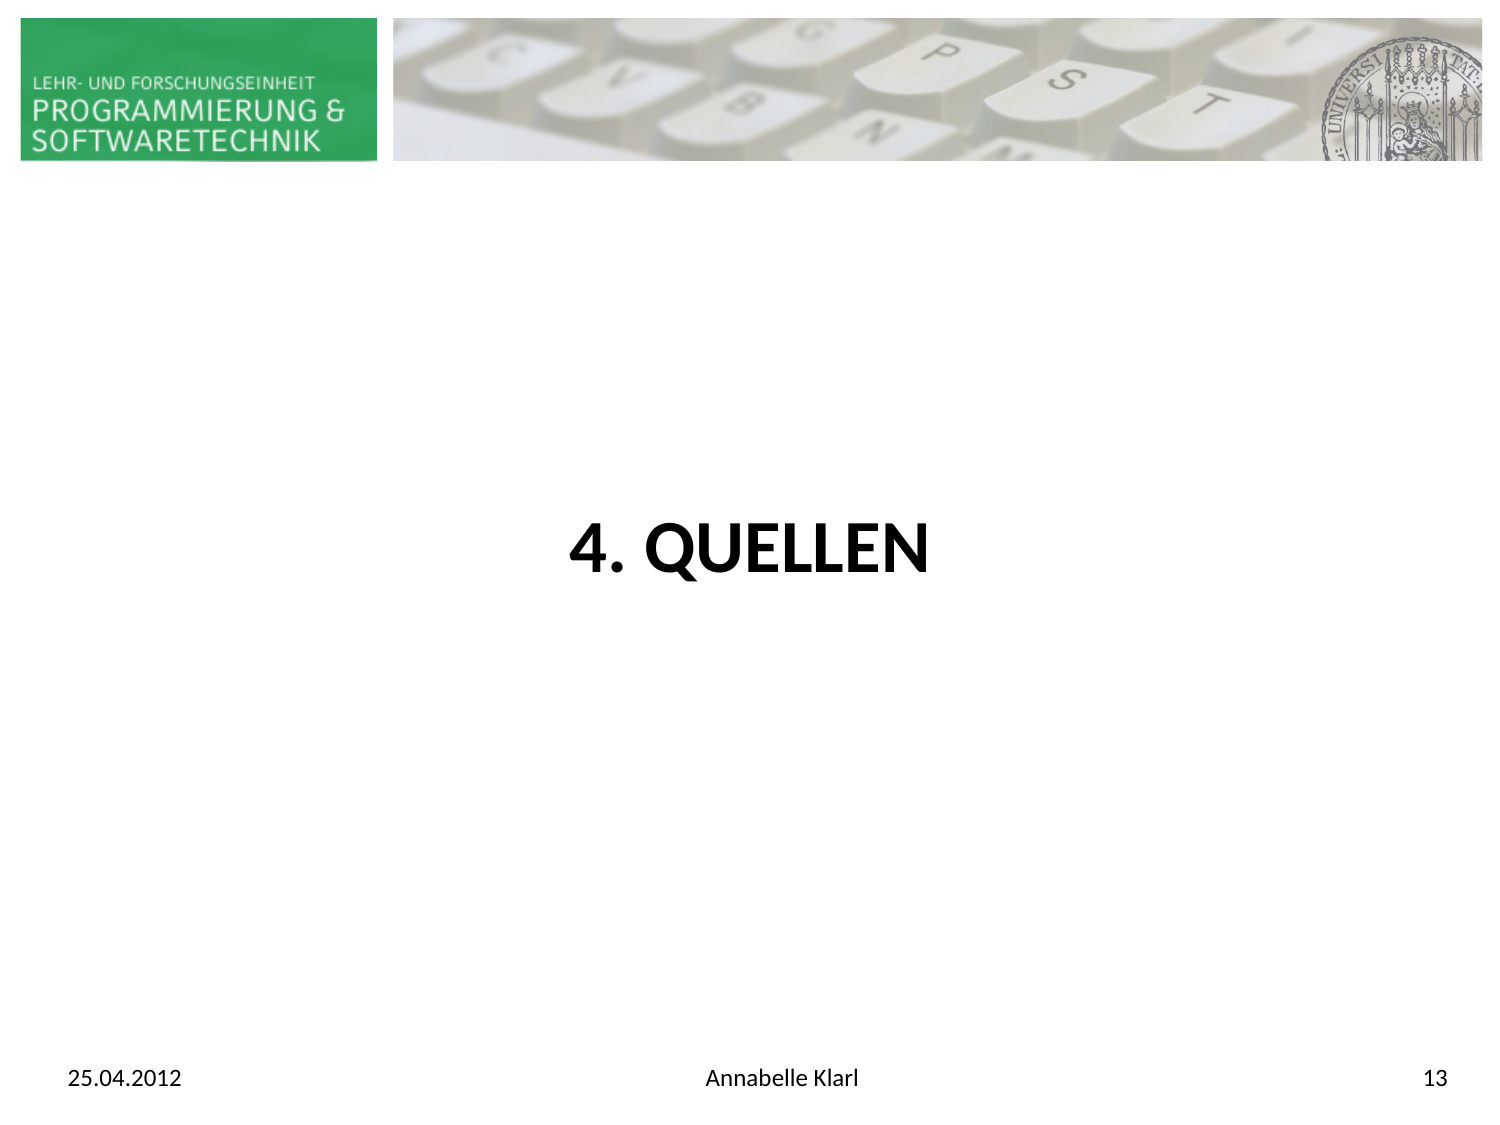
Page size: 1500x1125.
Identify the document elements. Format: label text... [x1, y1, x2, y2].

picture [20, 18, 240, 162]
text_box 4. QUELLEN [100, 509, 1400, 616]
